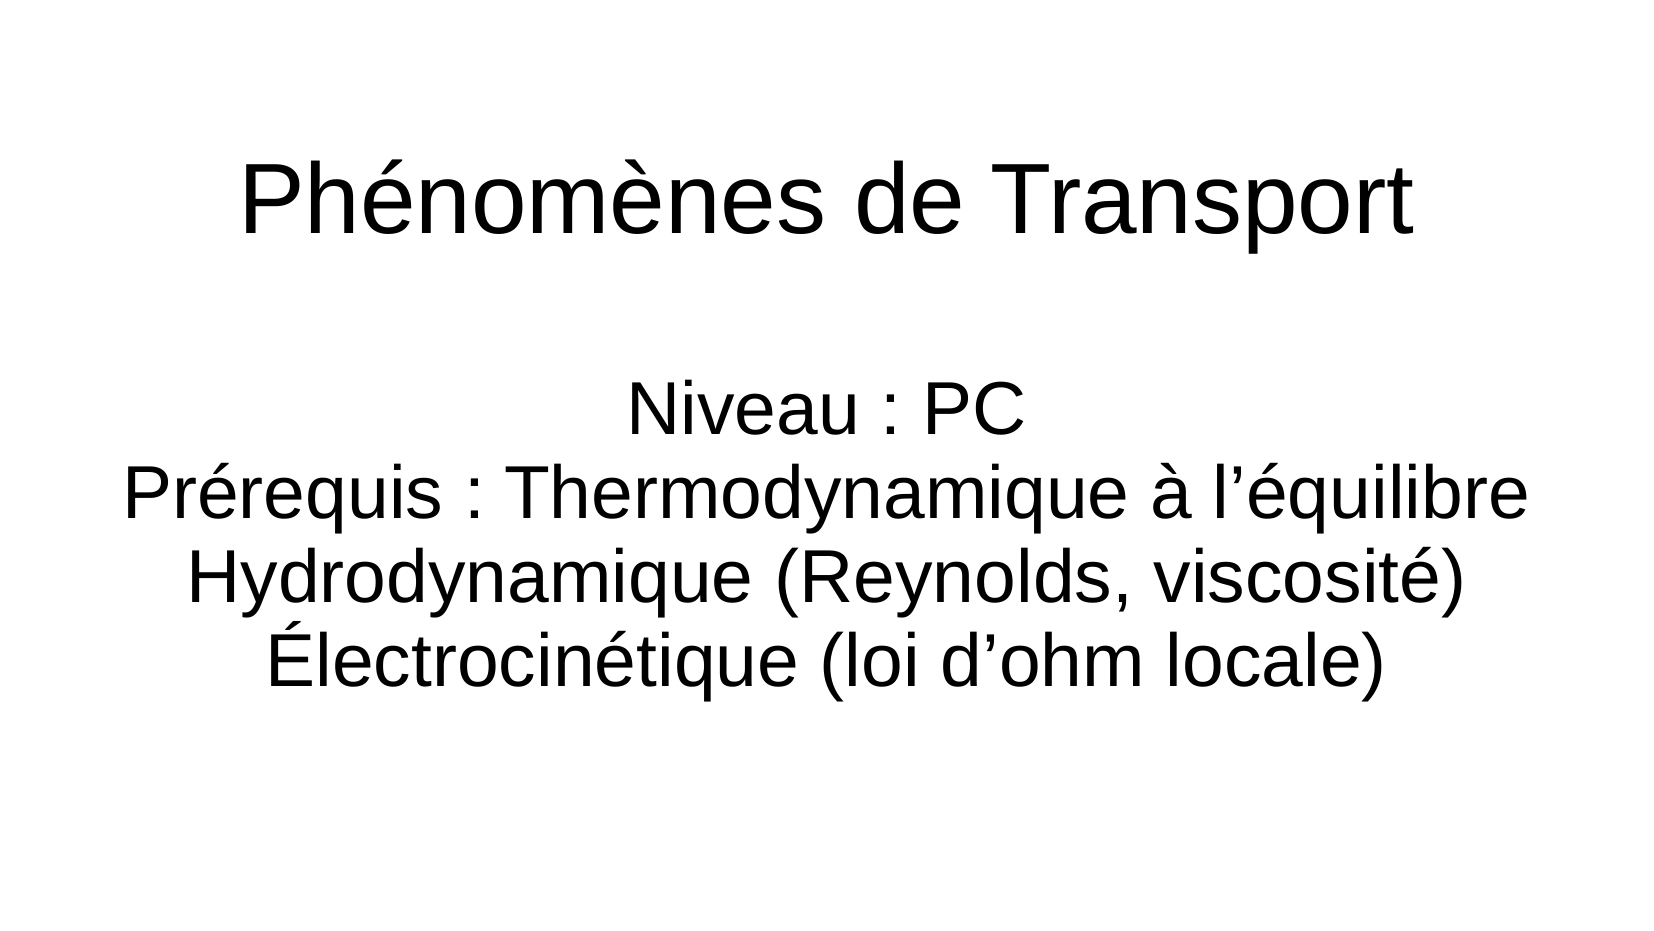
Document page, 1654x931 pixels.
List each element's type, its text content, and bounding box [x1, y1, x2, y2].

subtitle Phénomènes de Transport Niveau : PC Prérequis : Thermodynamique à l’équilibre Hydrodynamique (Reynolds, viscosité) Électrocinétique (loi d’ohm locale) [82, 88, 1571, 758]
